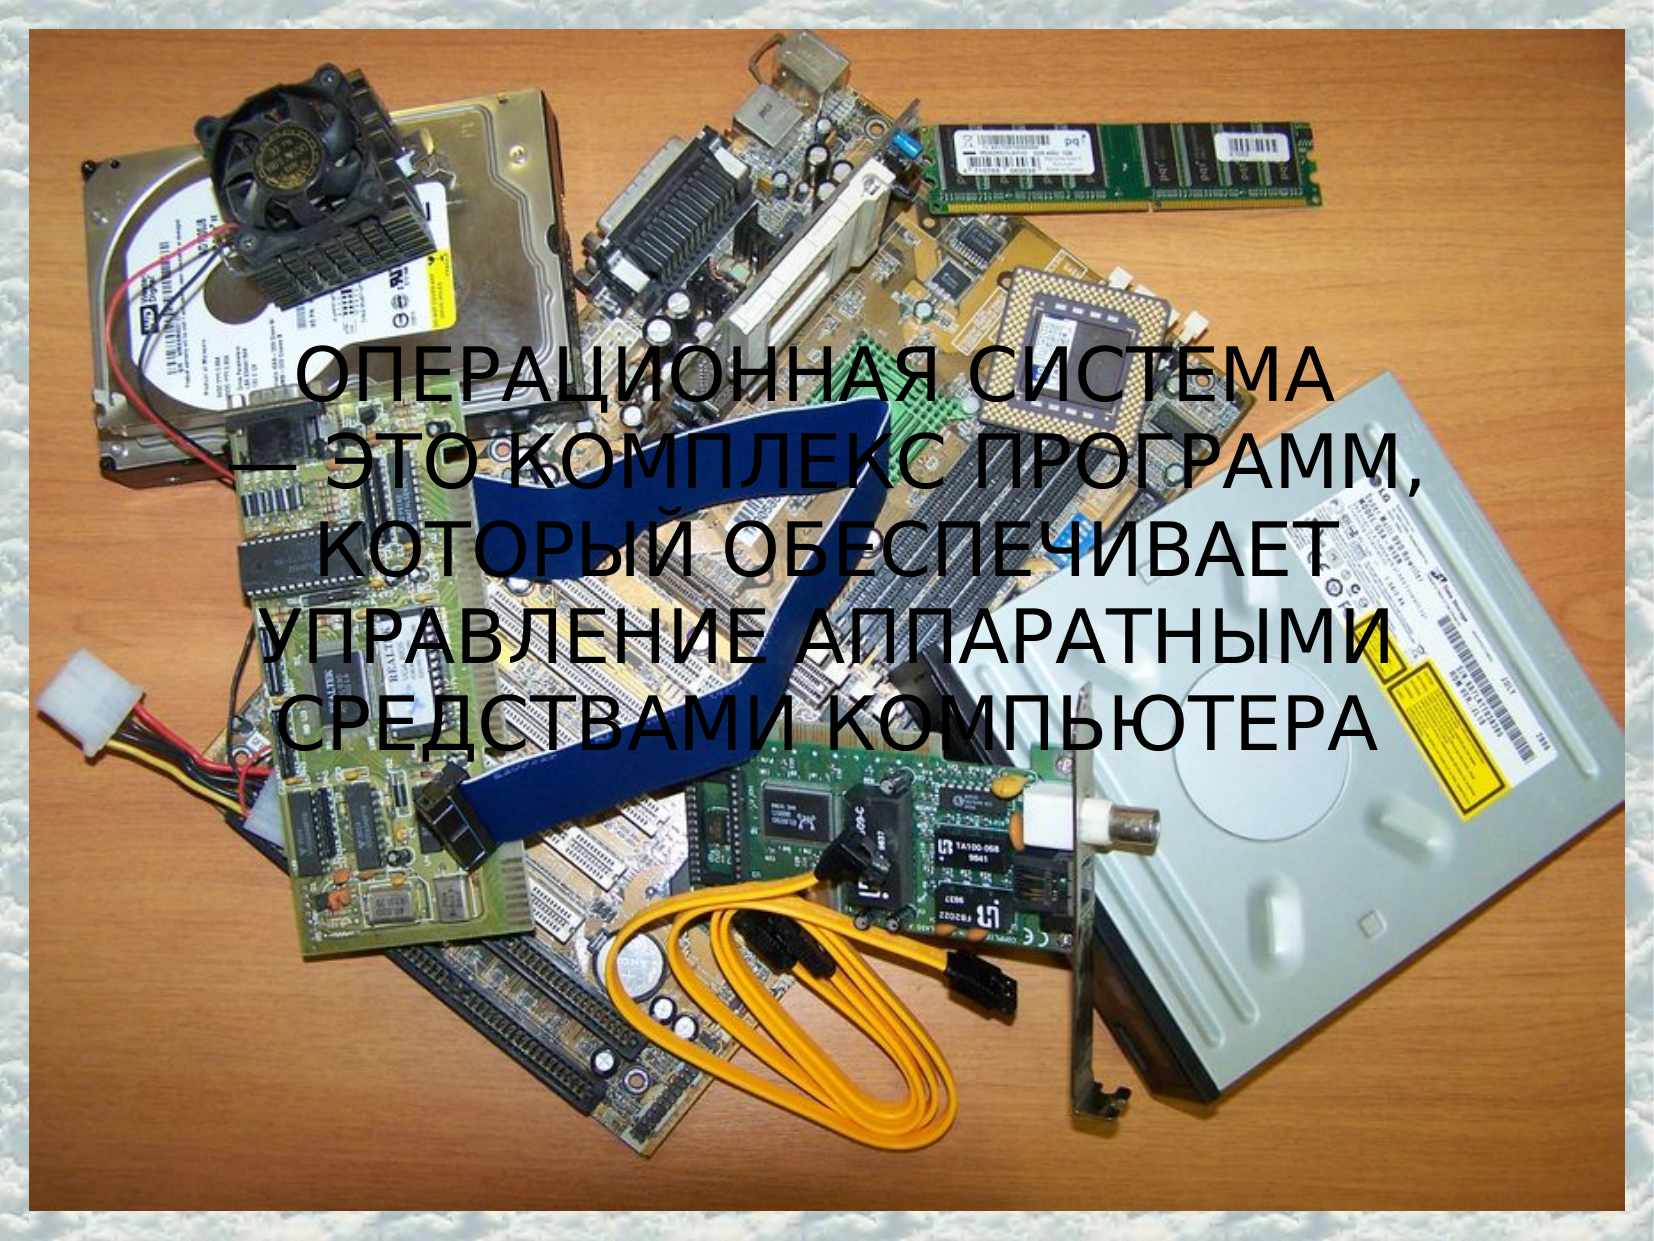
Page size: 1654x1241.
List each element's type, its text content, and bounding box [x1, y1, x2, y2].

text_box ОПЕРАЦИОННАЯ СИСТЕМА — ЭТО КОМПЛЕКС ПРОГРАММ, КОТОРЫЙ ОБЕСПЕЧИВАЕТ УПРАВЛЕНИЕ АППАРАТНЫМИ СРЕДСТВАМИ КОМПЬЮТЕРА [88, 324, 1565, 777]
picture [0, 0, 1654, 1241]
